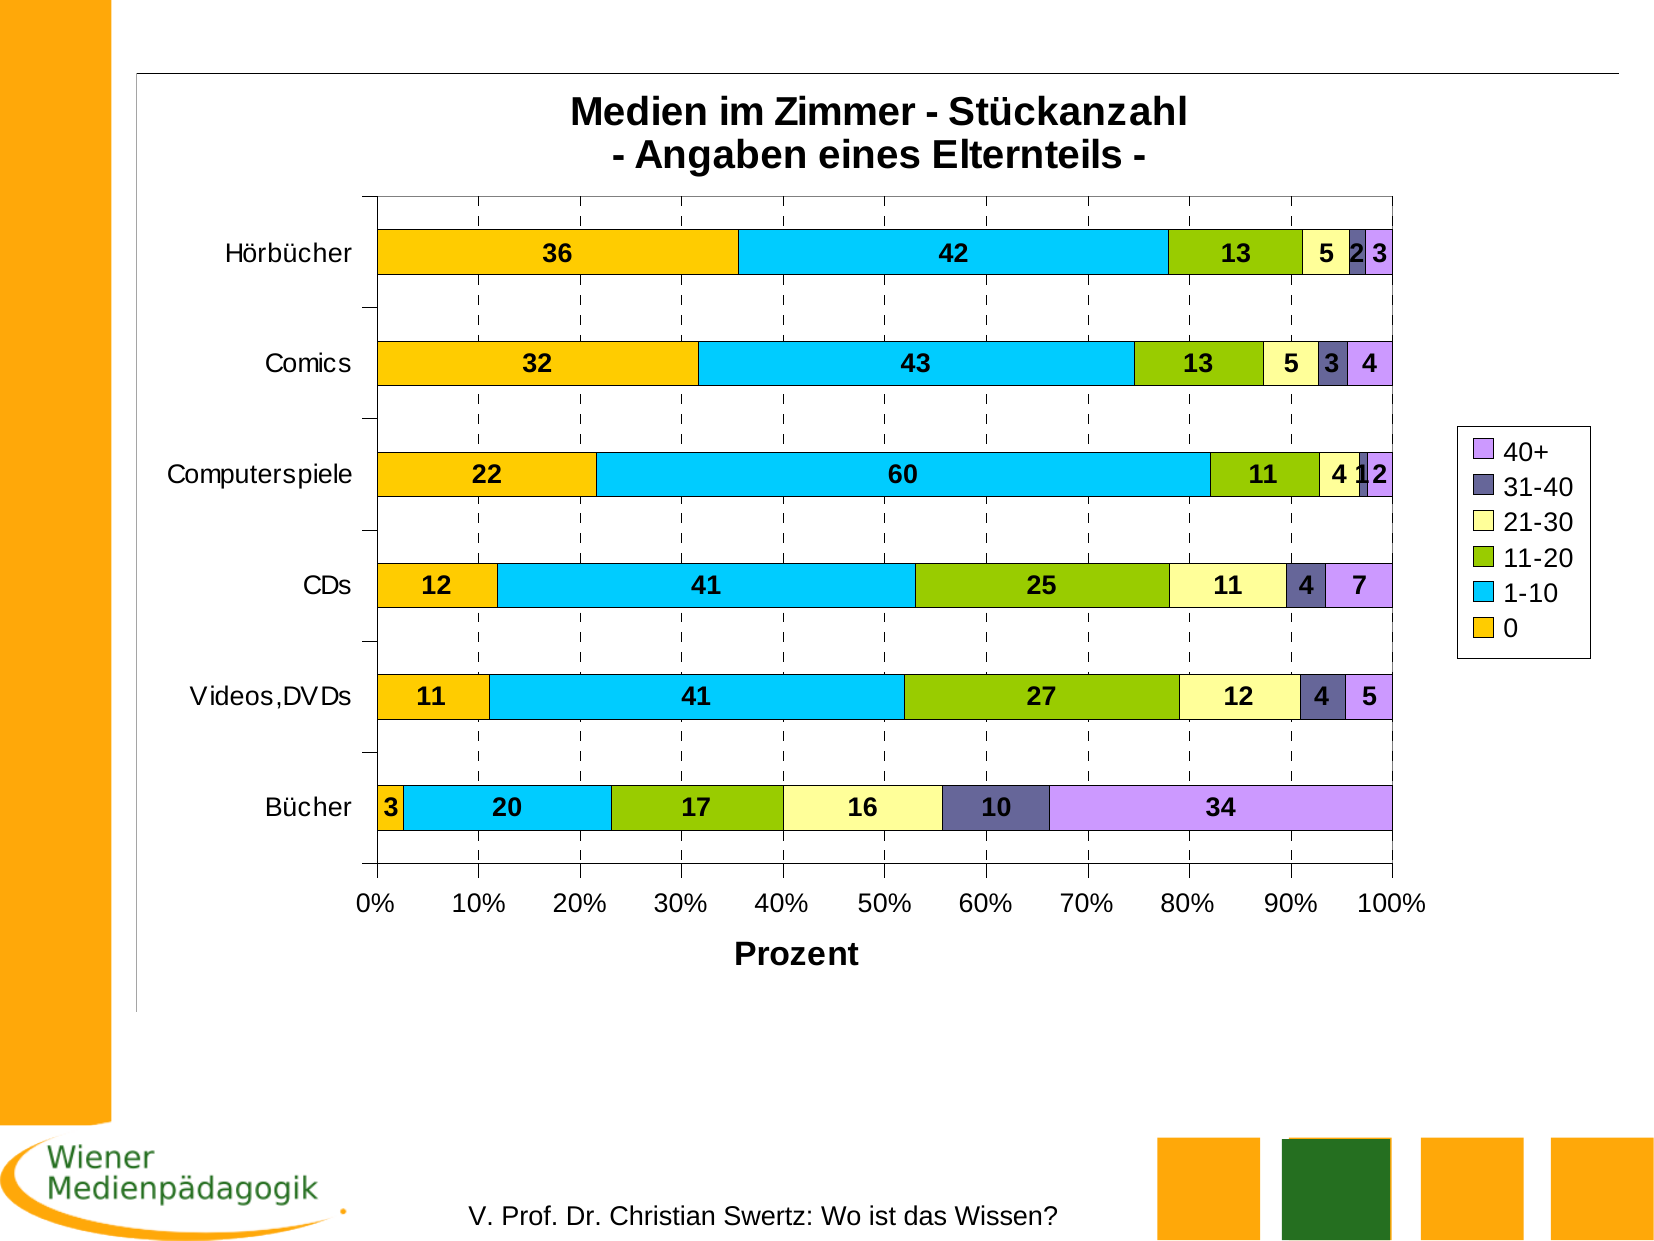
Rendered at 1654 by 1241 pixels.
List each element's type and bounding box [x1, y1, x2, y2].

chart [131, 72, 1638, 1059]
text_box [1281, 1139, 1391, 1241]
picture [0, 1114, 398, 1241]
